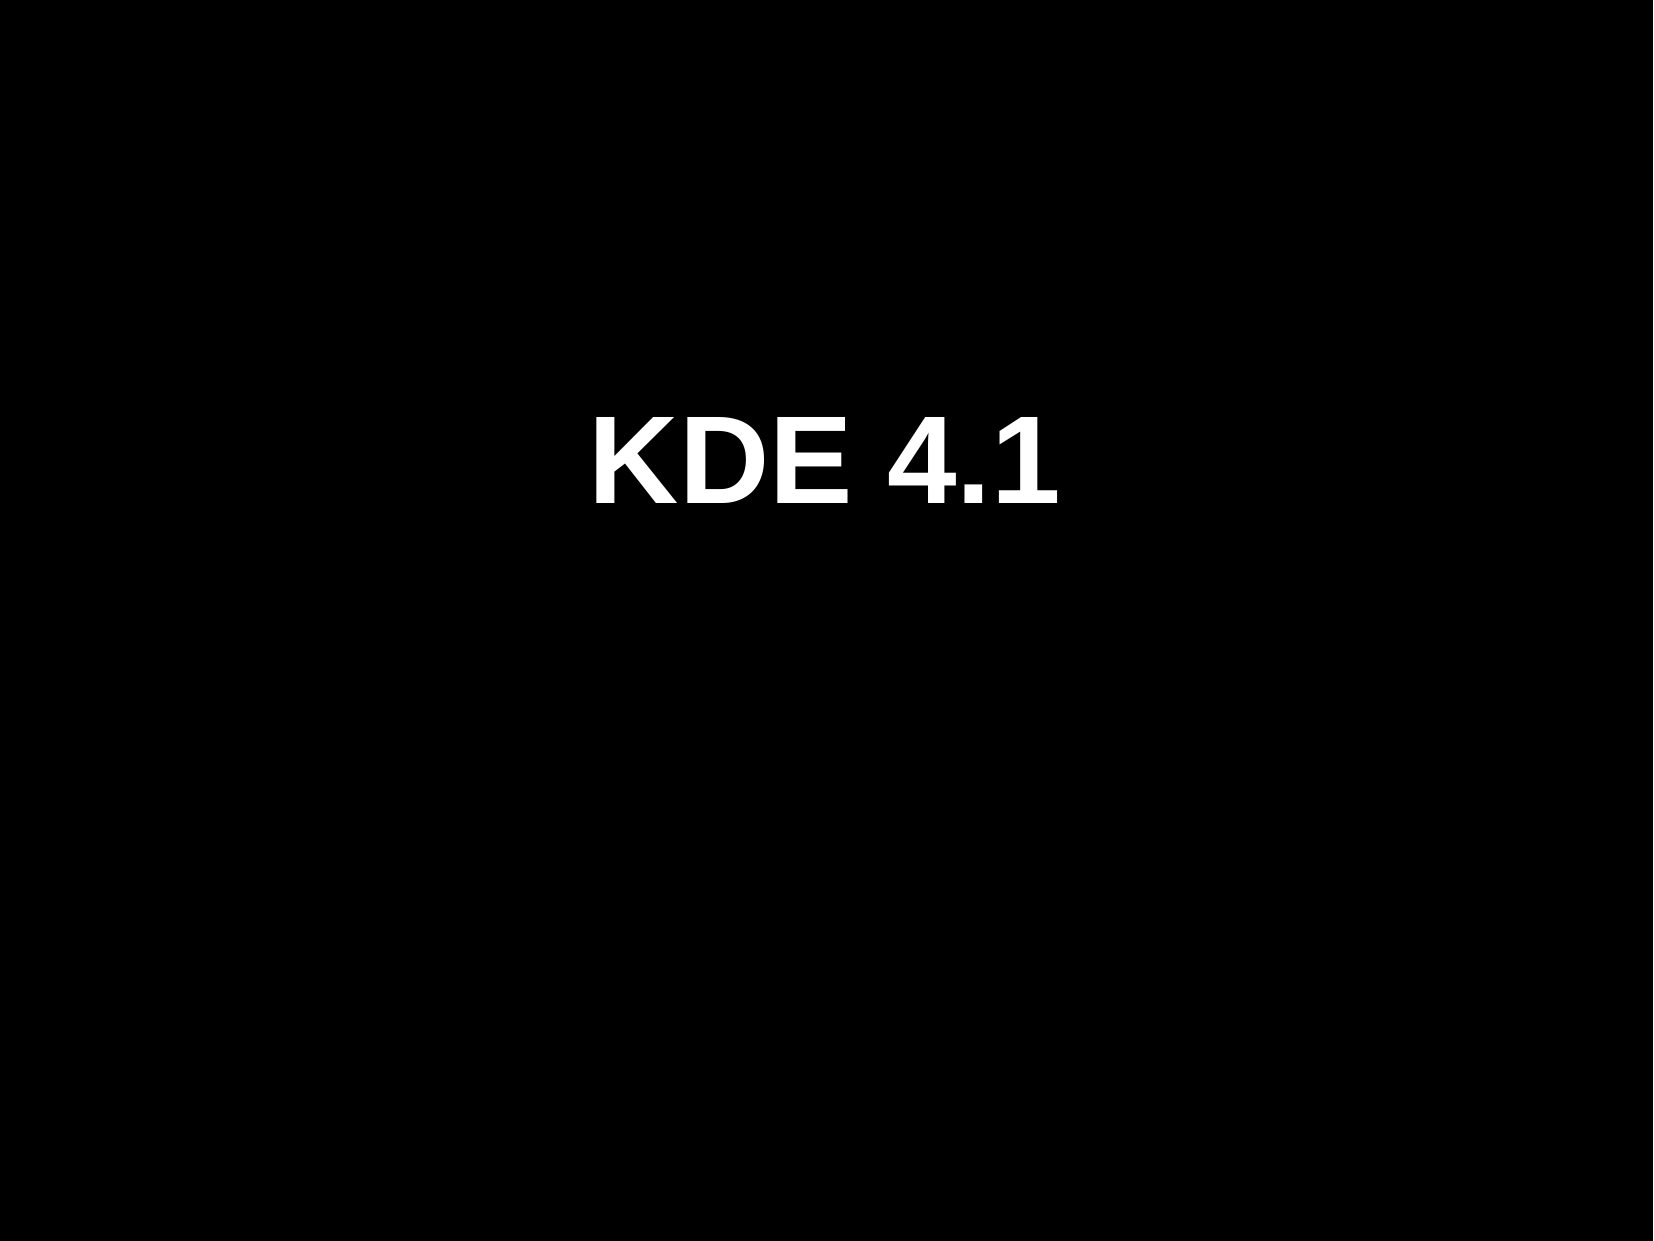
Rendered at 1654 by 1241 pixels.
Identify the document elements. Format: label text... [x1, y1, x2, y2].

text_box KDE 4.1 [75, 75, 1576, 538]
